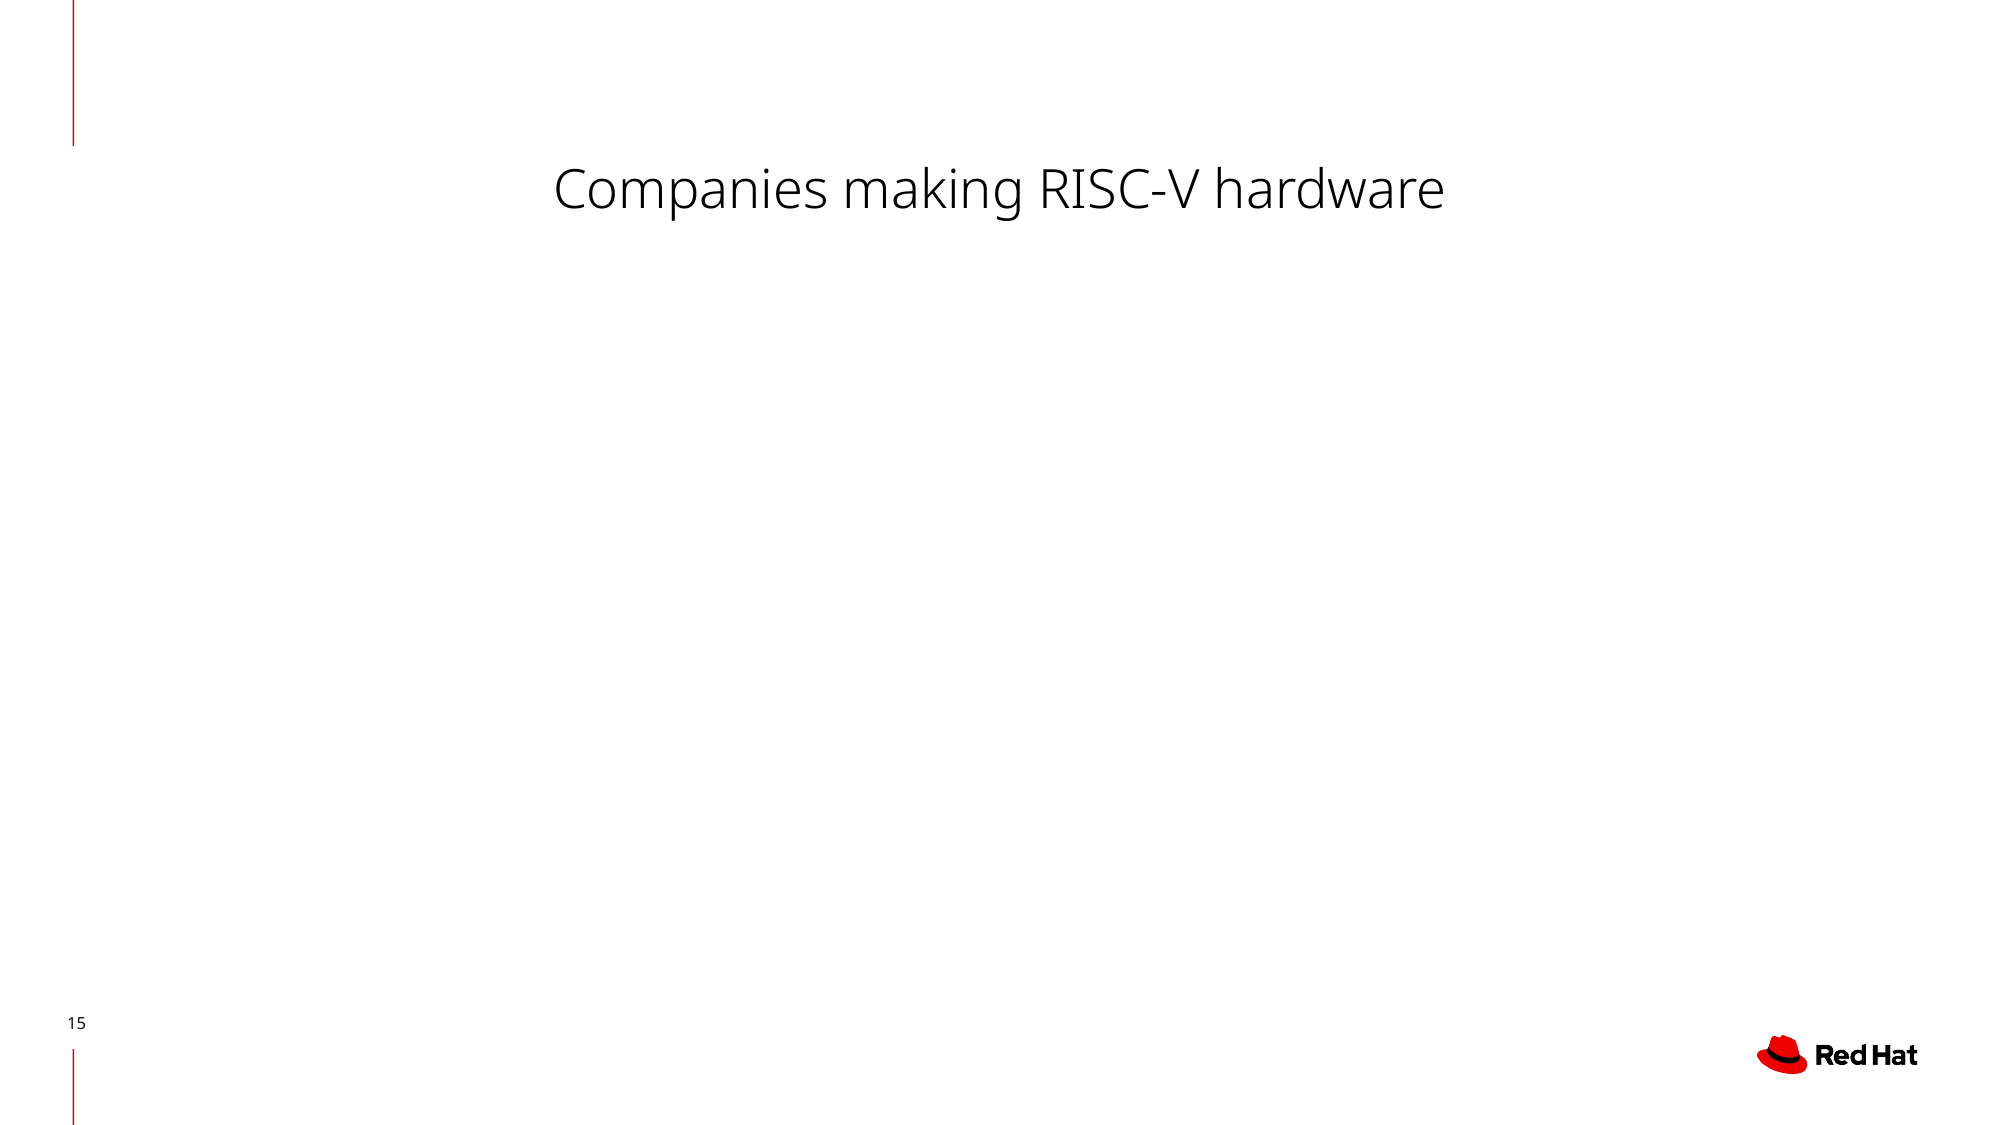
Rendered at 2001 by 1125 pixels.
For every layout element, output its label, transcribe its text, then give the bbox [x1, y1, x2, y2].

title Companies making RISC-V hardware [288, 154, 1714, 314]
picture [1757, 1035, 1918, 1074]
